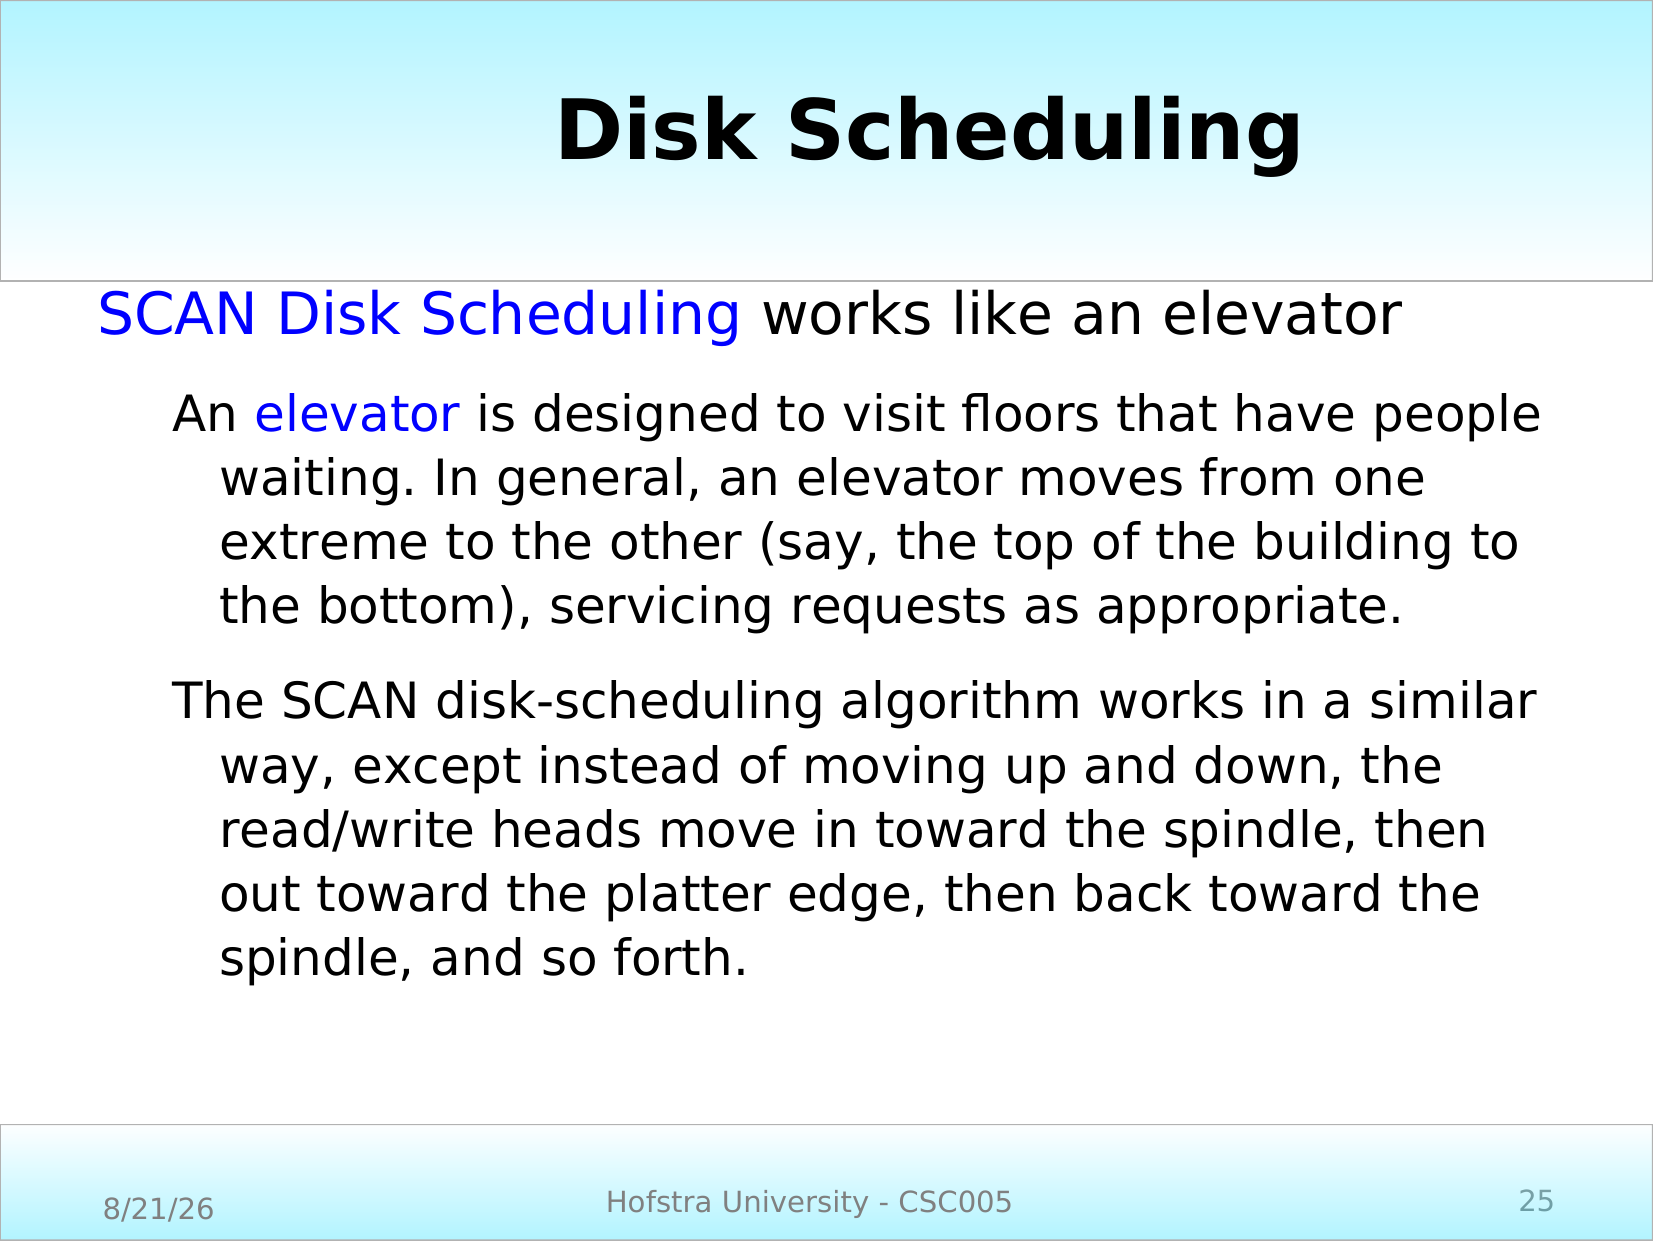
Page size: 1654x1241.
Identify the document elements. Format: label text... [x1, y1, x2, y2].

list SCAN Disk Scheduling works like an elevator An elevator is designed to visit floors that have people waiting. In general, an elevator moves from one extreme to the other (say, the top of the building to the bottom), servicing requests as appropriate. The SCAN disk-scheduling algorithm works in a similar way, except instead of moving up and down, the read/write heads move in toward the spindle, then out toward the platter edge, then back toward the spindle, and so forth. [82, 272, 1571, 1241]
title Disk Scheduling [247, 27, 1612, 235]
